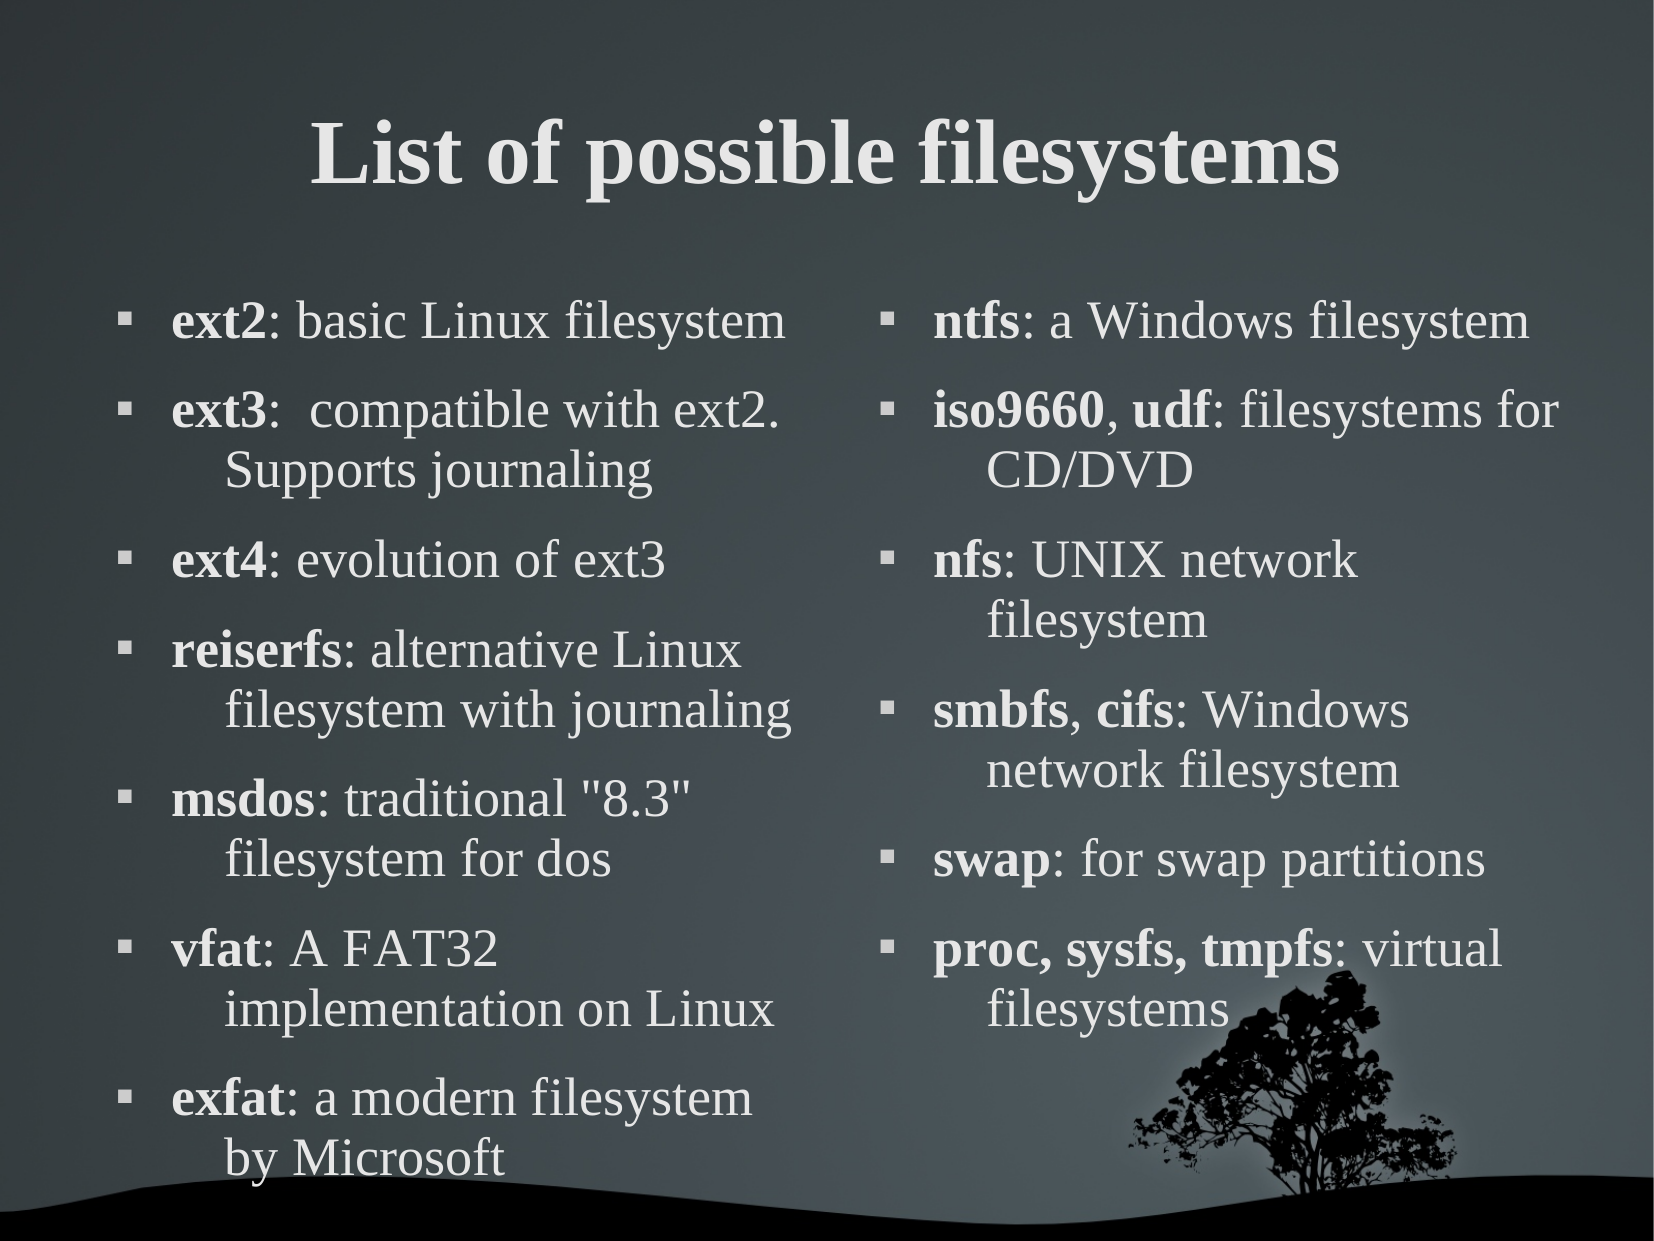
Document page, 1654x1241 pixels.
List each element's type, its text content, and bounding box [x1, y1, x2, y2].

list ext2: basic Linux filesystem ext3: compatible with ext2. Supports journaling ext4: evolution of ext3 reiserfs: alternative Linux filesystem with journaling msdos: traditional "8.3" filesystem for dos vfat: A FAT32 implementation on Linux exfat: a modern filesystem by Microsoft [82, 290, 809, 1188]
title List of possible filesystems [82, 49, 1571, 257]
picture [0, 0, 1654, 1241]
list ntfs: a Windows filesystem iso9660, udf: filesystems for CD/DVD nfs: UNIX network filesystem smbfs, cifs: Windows network filesystem swap: for swap partitions proc, sysfs, tmpfs: virtual filesystems [845, 290, 1572, 1132]
